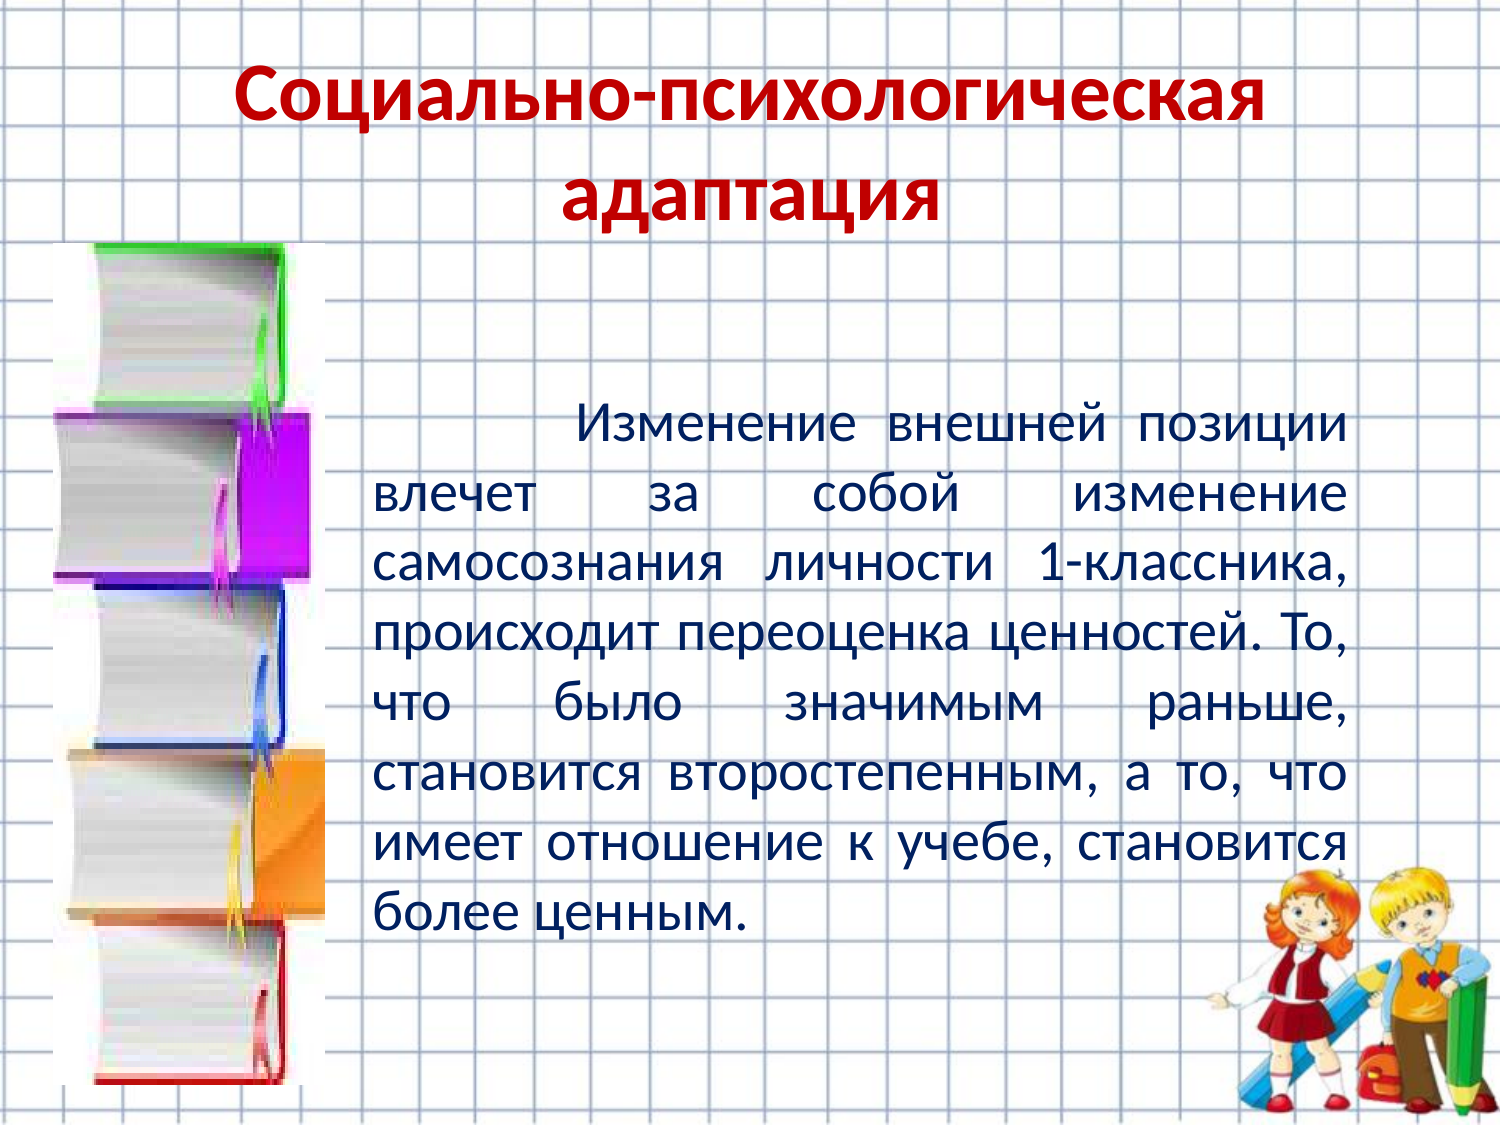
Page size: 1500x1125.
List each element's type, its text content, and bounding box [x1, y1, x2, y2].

title Социально-психологическая адаптация [76, 54, 1427, 221]
picture [0, 0, 1500, 1125]
list Изменение внешней позиции влечет за собой изменение самосознания личности 1-классника, происходит переоценка ценностей. То, что было значимым раньше, становится второстепенным, а то, что имеет отношение к учебе, становится более ценным. [301, 290, 1365, 1094]
